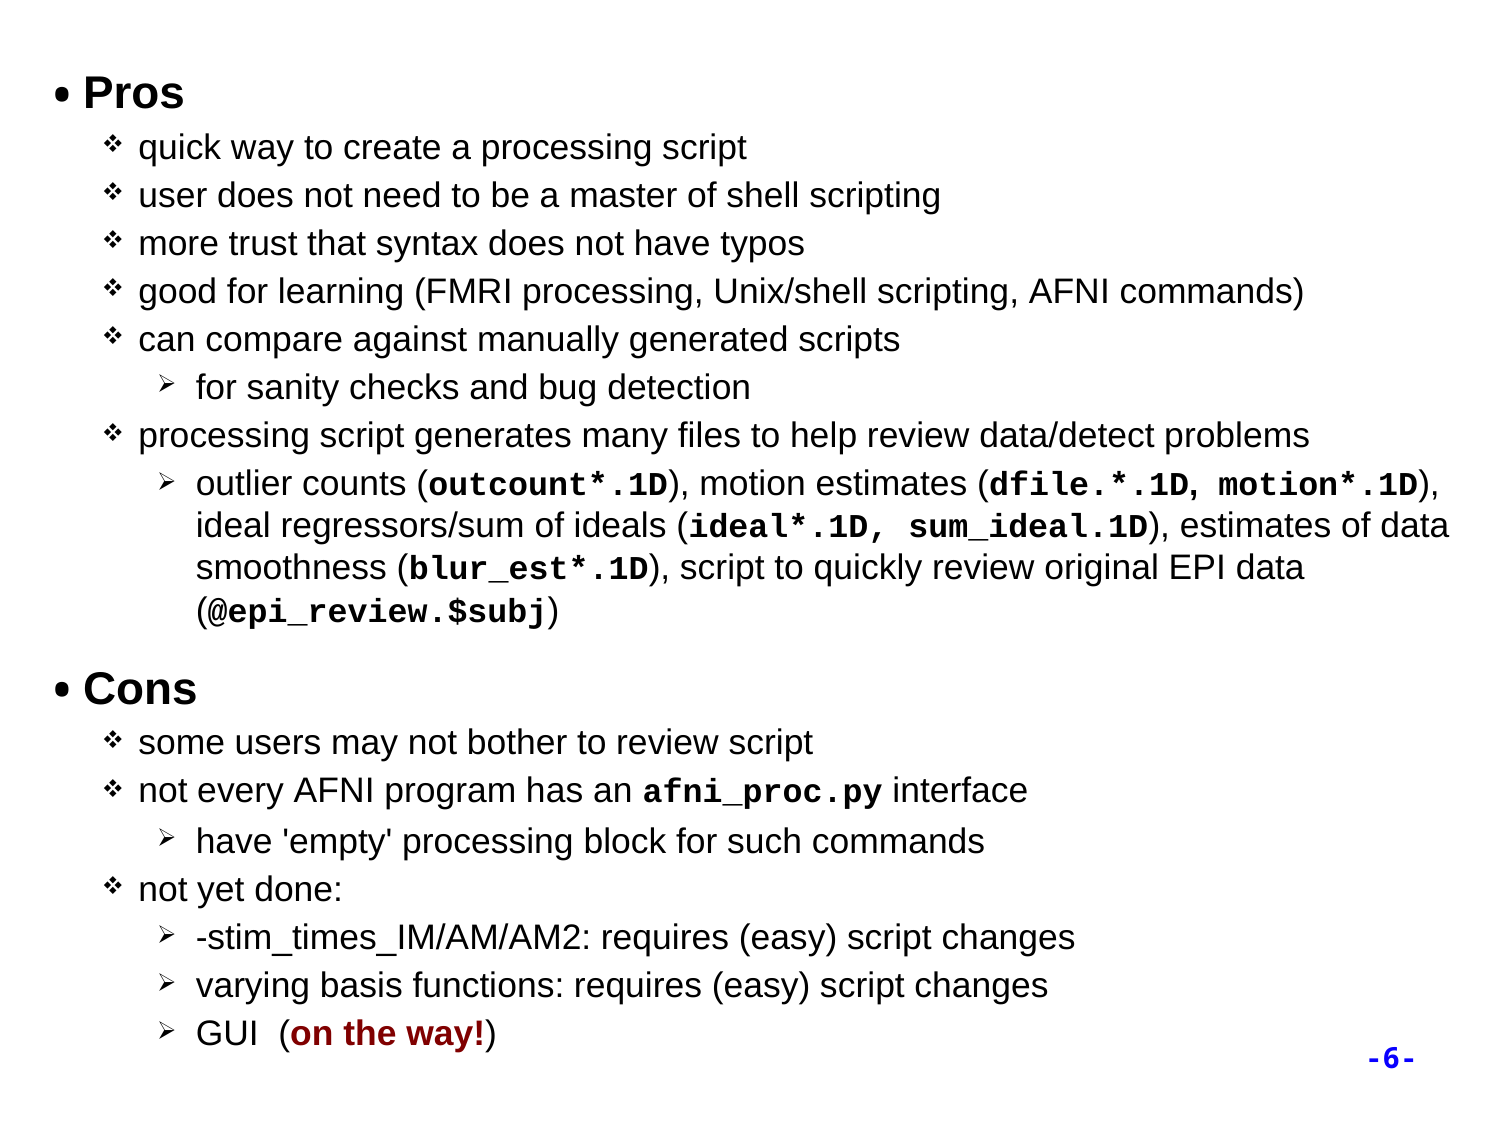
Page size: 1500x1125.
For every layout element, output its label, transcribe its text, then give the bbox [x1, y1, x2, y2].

list Pros quick way to create a processing script user does not need to be a master of shell scripting more trust that syntax does not have typos good for learning (FMRI processing, Unix/shell scripting, AFNI commands) can compare against manually generated scripts for sanity checks and bug detection processing script generates many files to help review data/detect problems outlier counts (outcount*.1D), motion estimates (dfile.*.1D, motion*.1D), ideal regressors/sum of ideals (ideal*.1D, sum_ideal.1D), estimates of data smoothness (blur_est*.1D), script to quickly review original EPI data (@epi_review.$subj) Cons some users may not bother to review script not every AFNI program has an afni_proc.py interface have 'empty' processing block for such commands not yet done: -stim_times_IM/AM/AM2: requires (easy) script changes varying basis functions: requires (easy) script changes GUI (on the way!) [30, 54, 1473, 1083]
